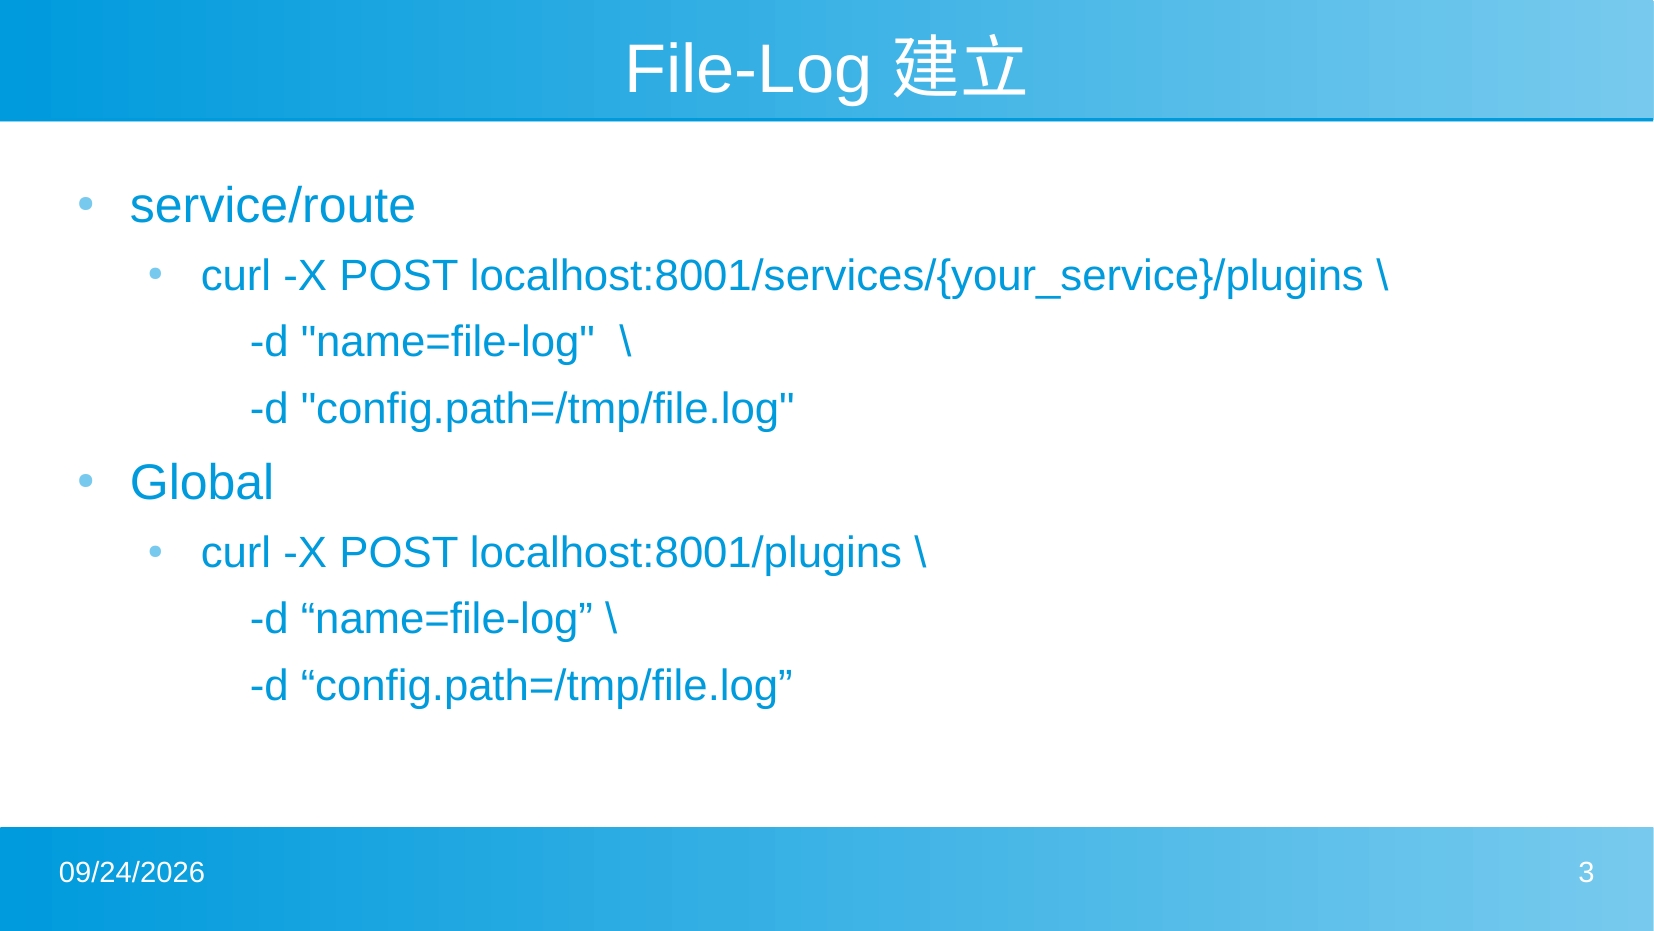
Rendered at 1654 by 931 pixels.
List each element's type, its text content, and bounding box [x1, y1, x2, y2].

list service/route curl -X POST localhost:8001/services/{your_service}/plugins \ -d "name=file-log" \ -d "config.path=/tmp/file.log" Global curl -X POST localhost:8001/plugins \ -d “name=file-log” \ -d “config.path=/tmp/file.log” [59, 177, 1595, 768]
title File-Log 建立 [59, 28, 1595, 109]
